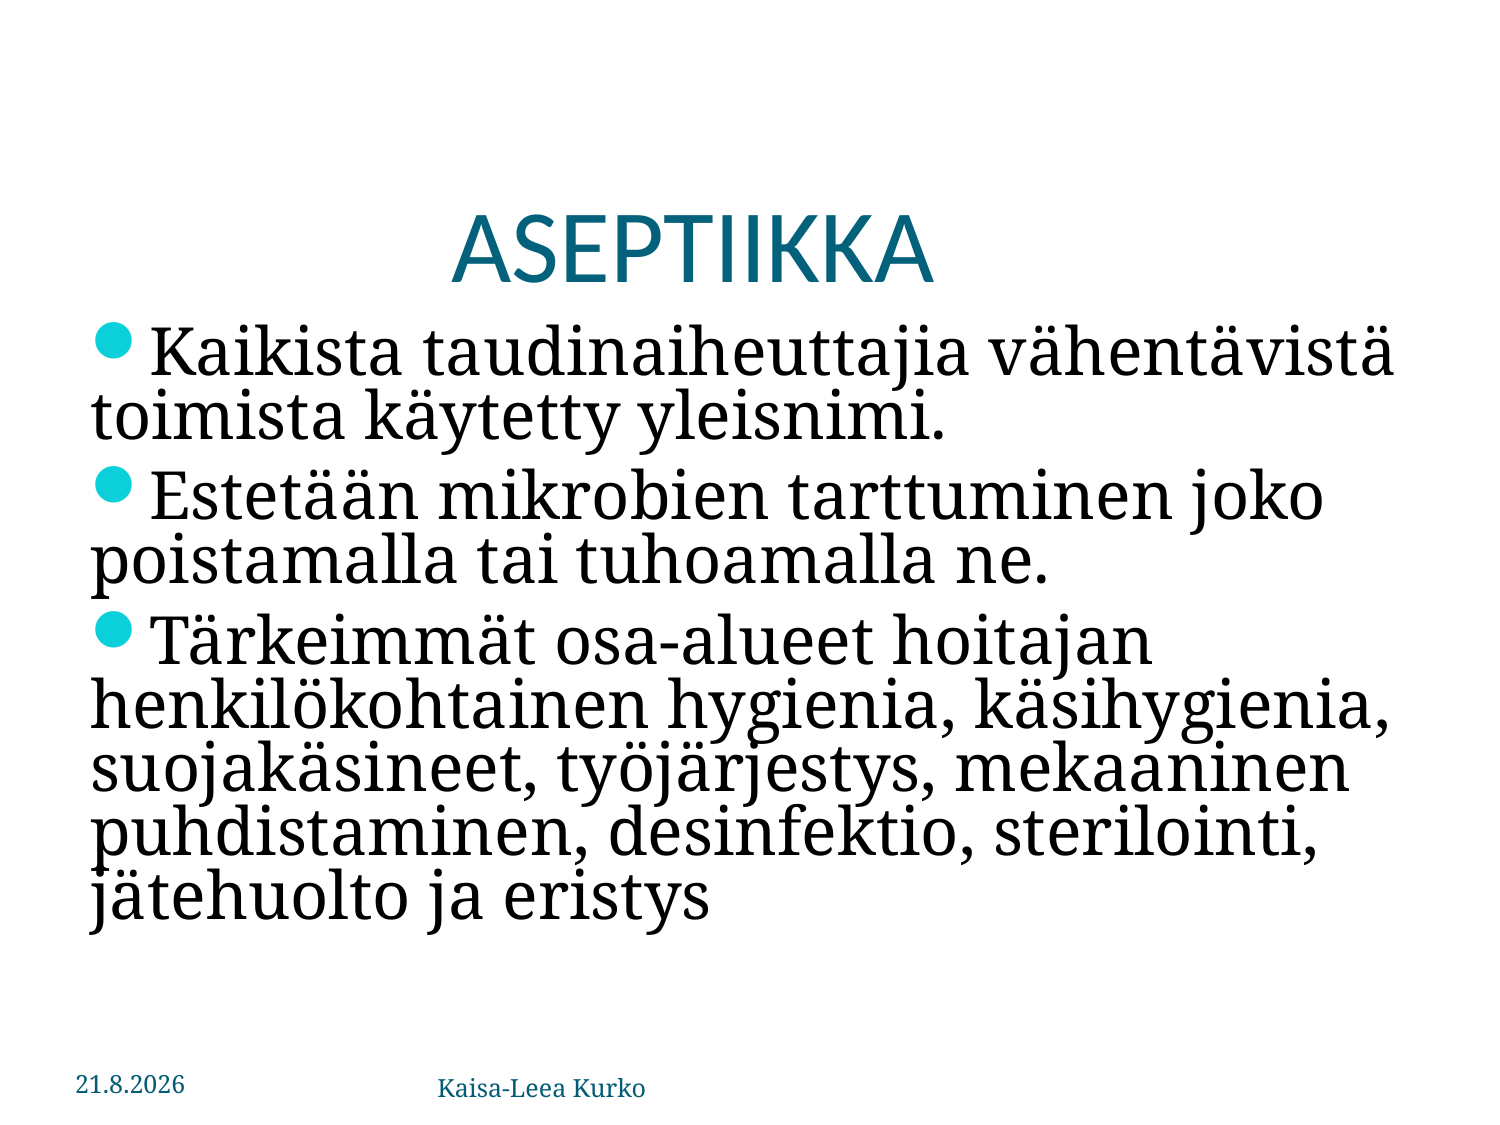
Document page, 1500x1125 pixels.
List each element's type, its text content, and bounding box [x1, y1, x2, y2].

text_box Kaisa-Leea Kurko [437, 1042, 988, 1103]
list Kaikista taudinaiheuttajia vähentävistä toimista käytetty yleisnimi. Estetään mikrobien tarttuminen joko poistamalla tai tuhoamalla ne. Tärkeimmät osa-alueet hoitajan henkilökohtainen hygienia, käsihygienia, suojakäsineet, työjärjestys, mekaaninen puhdistaminen, desinfektio, sterilointi, jätehuolto ja eristys [75, 317, 1426, 1038]
title ASEPTIIKKA [75, 115, 1426, 304]
text_box 9.8.2020 [74, 1042, 426, 1103]
